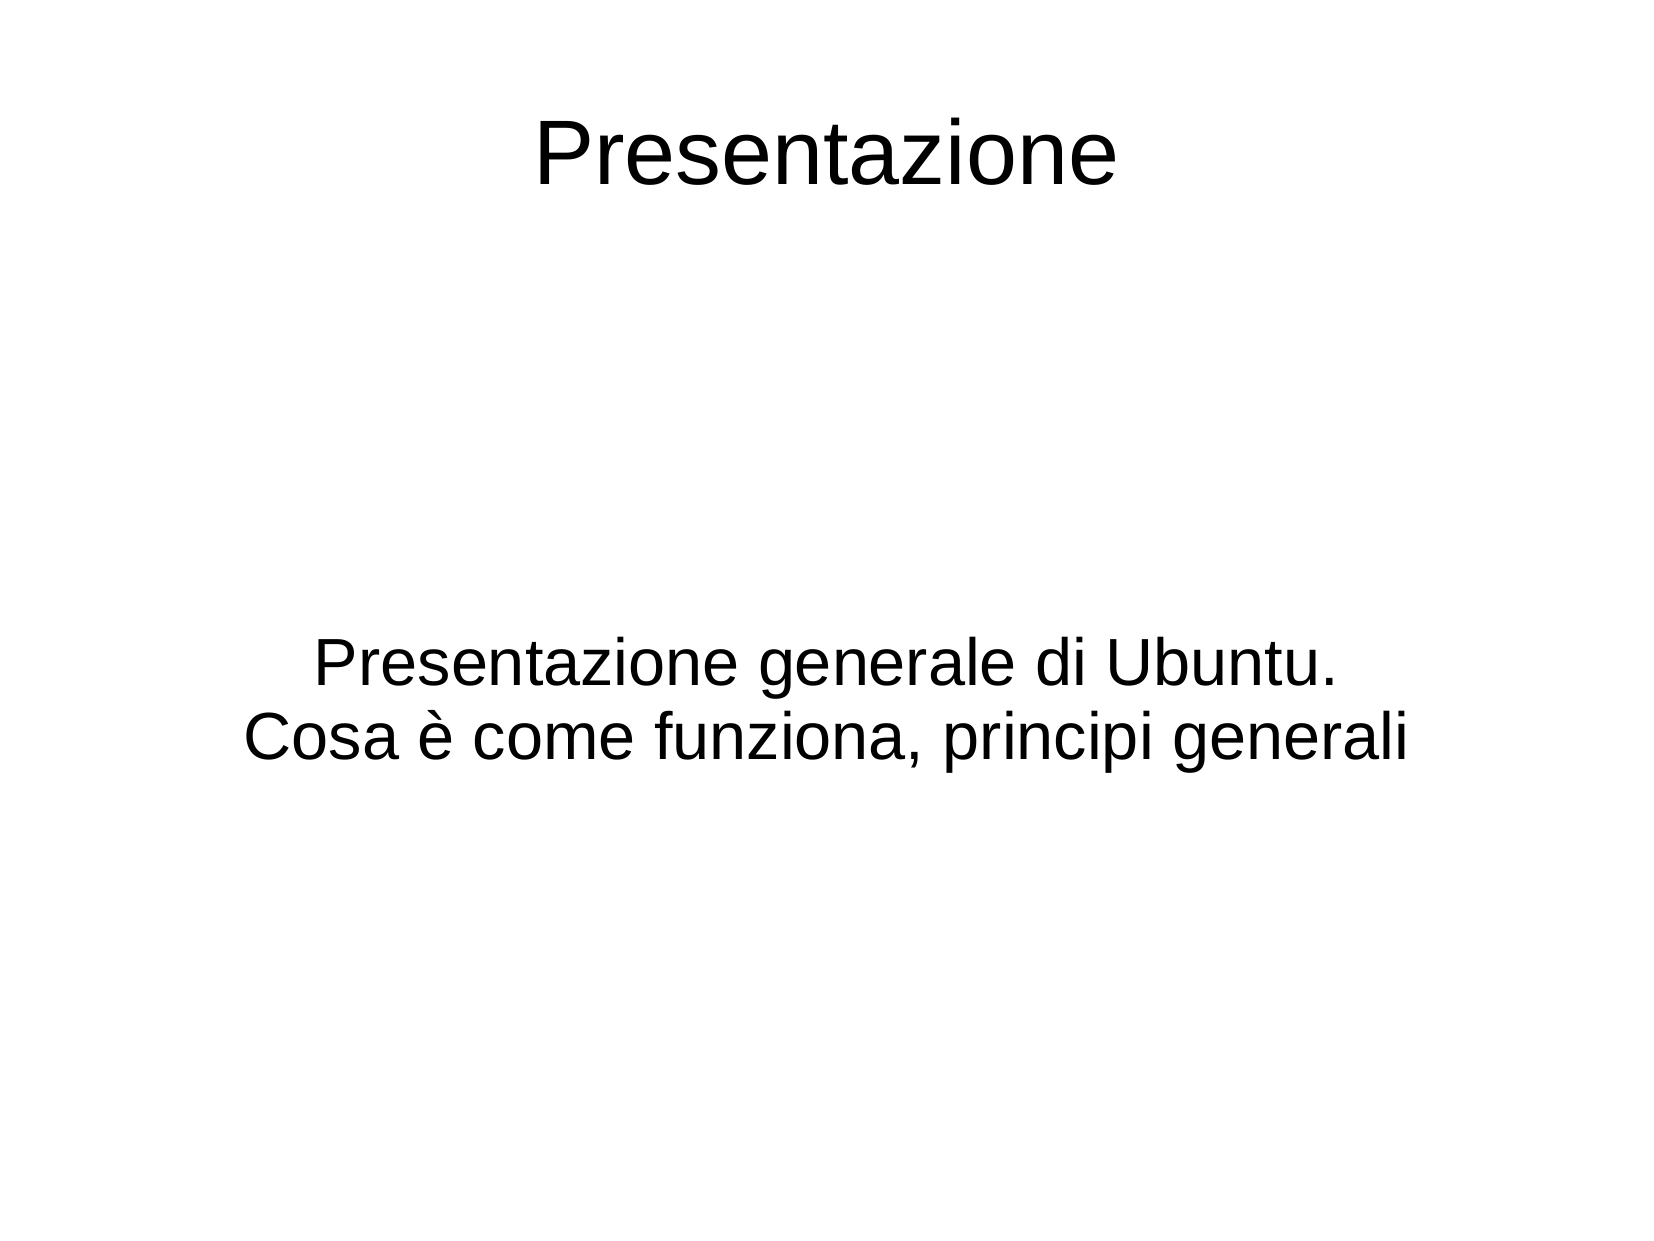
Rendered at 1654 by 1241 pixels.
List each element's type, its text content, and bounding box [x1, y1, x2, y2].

title Presentazione [82, 56, 1571, 250]
subtitle Presentazione generale di Ubuntu. Cosa è come funziona, principi generali [82, 297, 1571, 1102]
